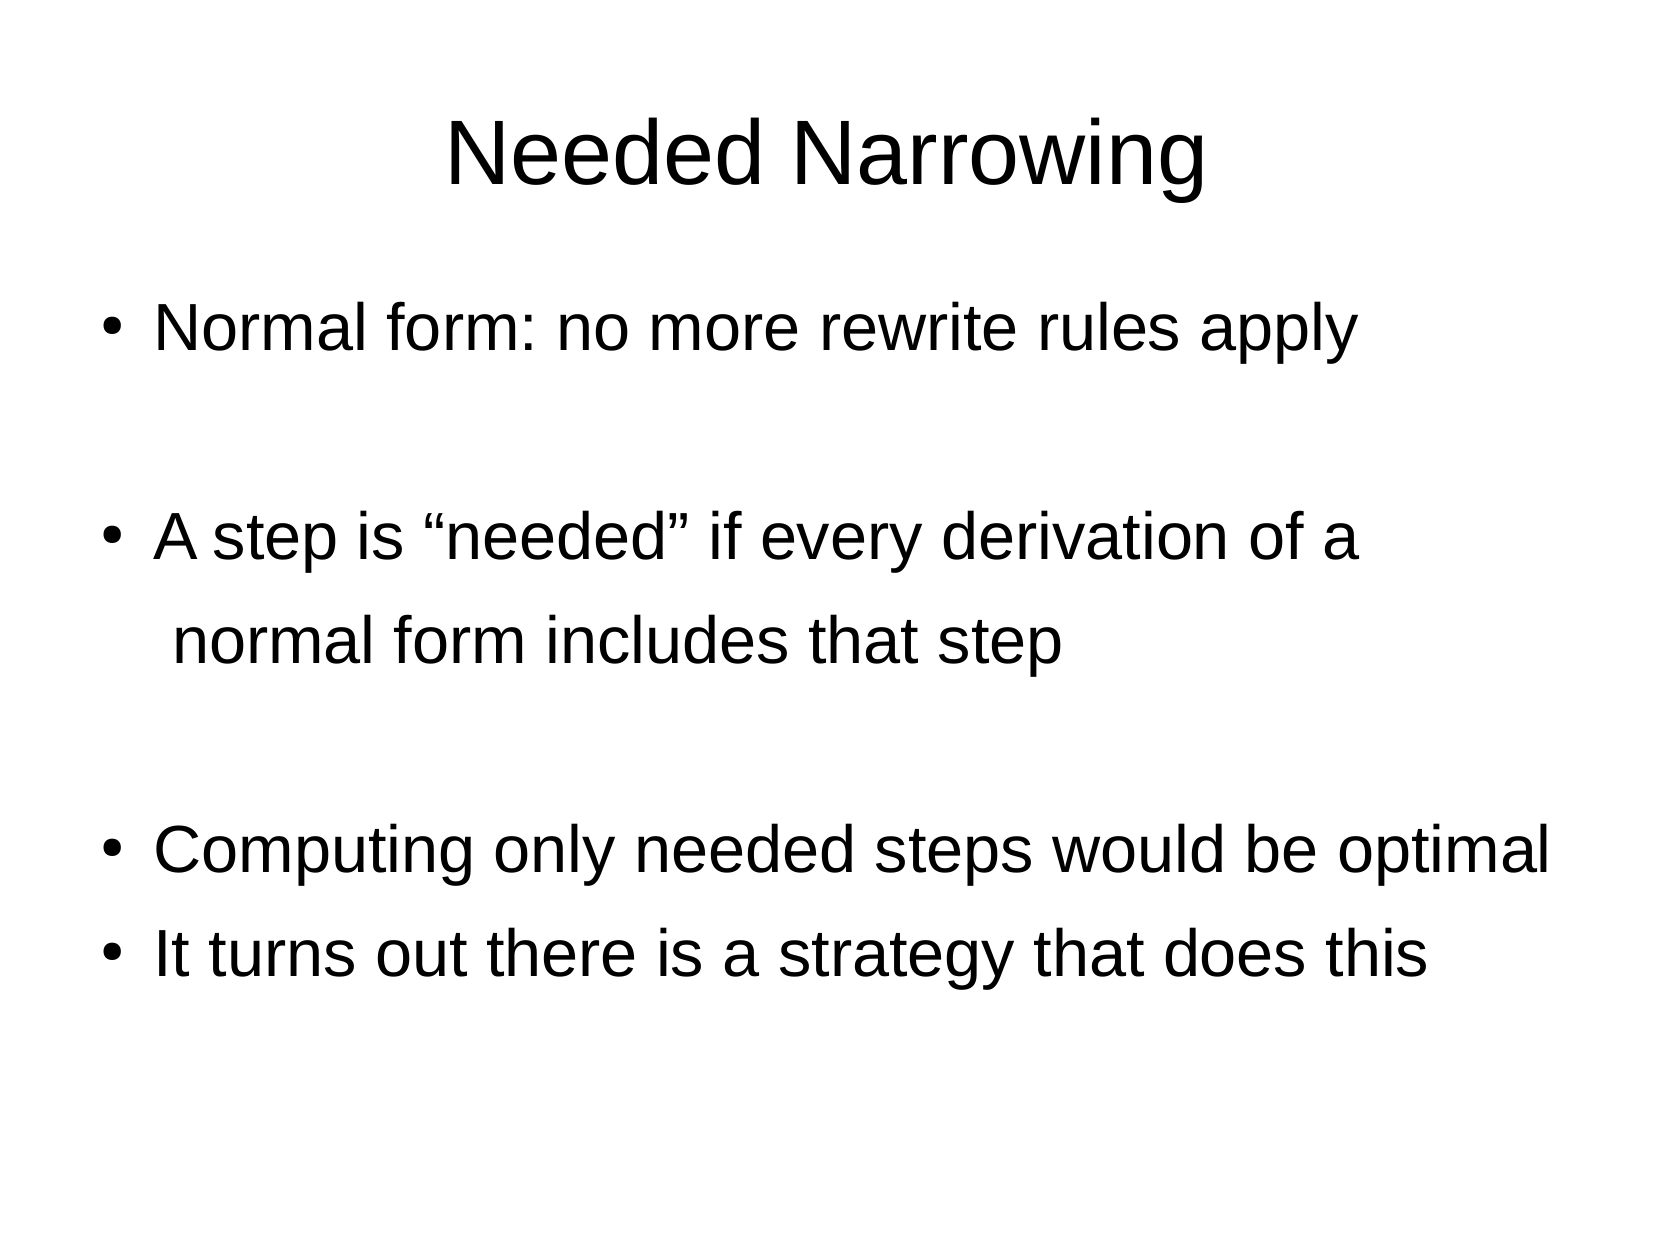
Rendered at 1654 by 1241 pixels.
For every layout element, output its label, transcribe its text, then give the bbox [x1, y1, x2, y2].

title Needed Narrowing [82, 49, 1571, 257]
list Normal form: no more rewrite rules apply A step is “needed” if every derivation of a normal form includes that step Computing only needed steps would be optimal It turns out there is a strategy that does this [82, 290, 1571, 1010]
